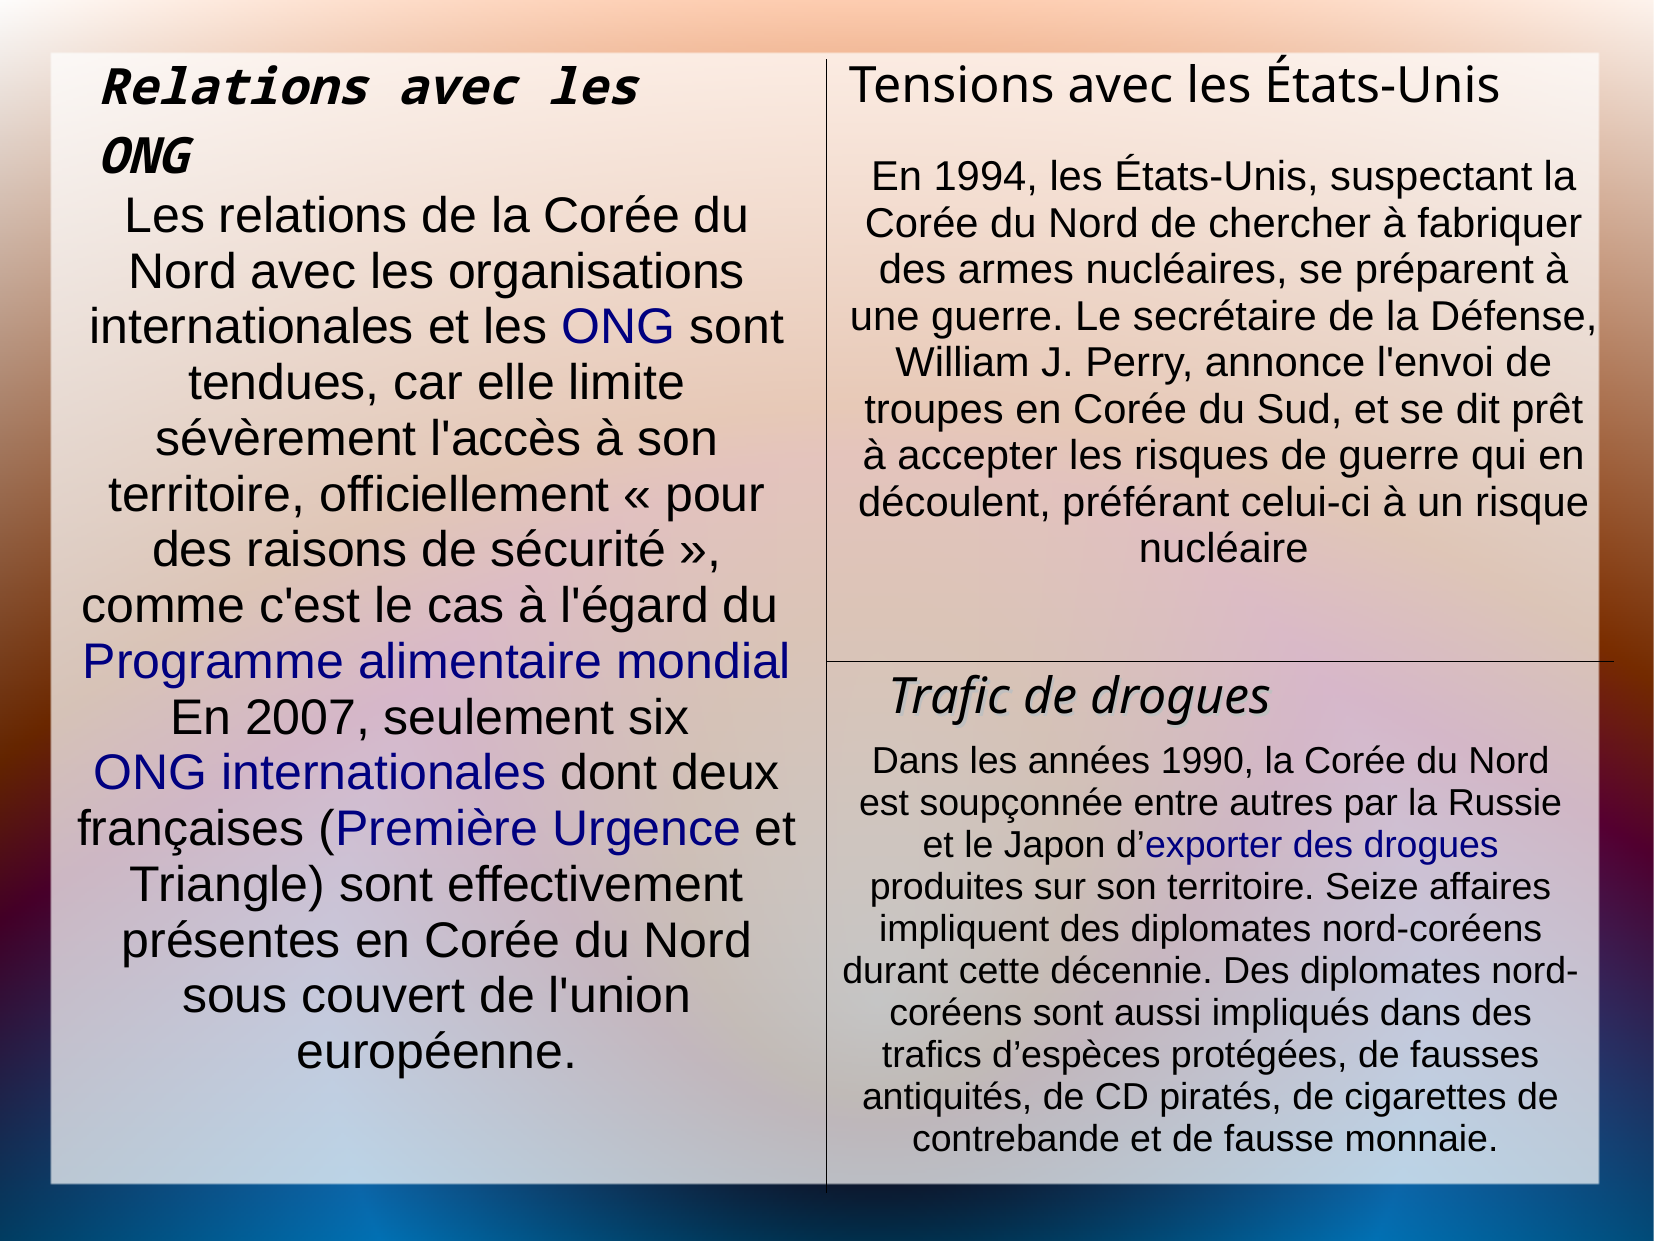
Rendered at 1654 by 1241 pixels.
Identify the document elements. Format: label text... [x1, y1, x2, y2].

picture [0, 0, 1654, 1241]
text_box Dans les années 1990, la Corée du Nord est soupçonnée entre autres par la Russie et le Japon d’exporter des drogues produites sur son territoire. Seize affaires impliquent des diplomates nord-coréens durant cette décennie. Des diplomates nord-coréens sont aussi impliqués dans des trafics d’espèces protégées, de fausses antiquités, de CD piratés, de cigarettes de contrebande et de fausse monnaie. [826, 732, 1595, 1167]
text_box Relations avec les ONG [82, 43, 733, 179]
text_box En 1994, les États-Unis, suspectant la Corée du Nord de chercher à fabriquer des armes nucléaires, se préparent à une guerre. Le secrétaire de la Défense, William J. Perry, annonce l'envoi de troupes en Corée du Sud, et se dit prêt à accepter les risques de guerre qui en découlent, préférant celui-ci à un risque nucléaire [834, 286, 1614, 579]
text_box Les relations de la Corée du Nord avec les organisations internationales et les ONG sont tendues, car elle limite sévèrement l'accès à son territoire, officiellement « pour des raisons de sécurité », comme c'est le cas à l'égard du Programme alimentaire mondial En 2007, seulement six ONG internationales dont deux françaises (Première Urgence et Triangle) sont effectivement présentes en Corée du Nord sous couvert de l'union européenne. [59, 179, 815, 1111]
text_box Trafic de drogues [874, 652, 1578, 732]
text_box Tensions avec les États-Unis [834, 41, 1619, 286]
